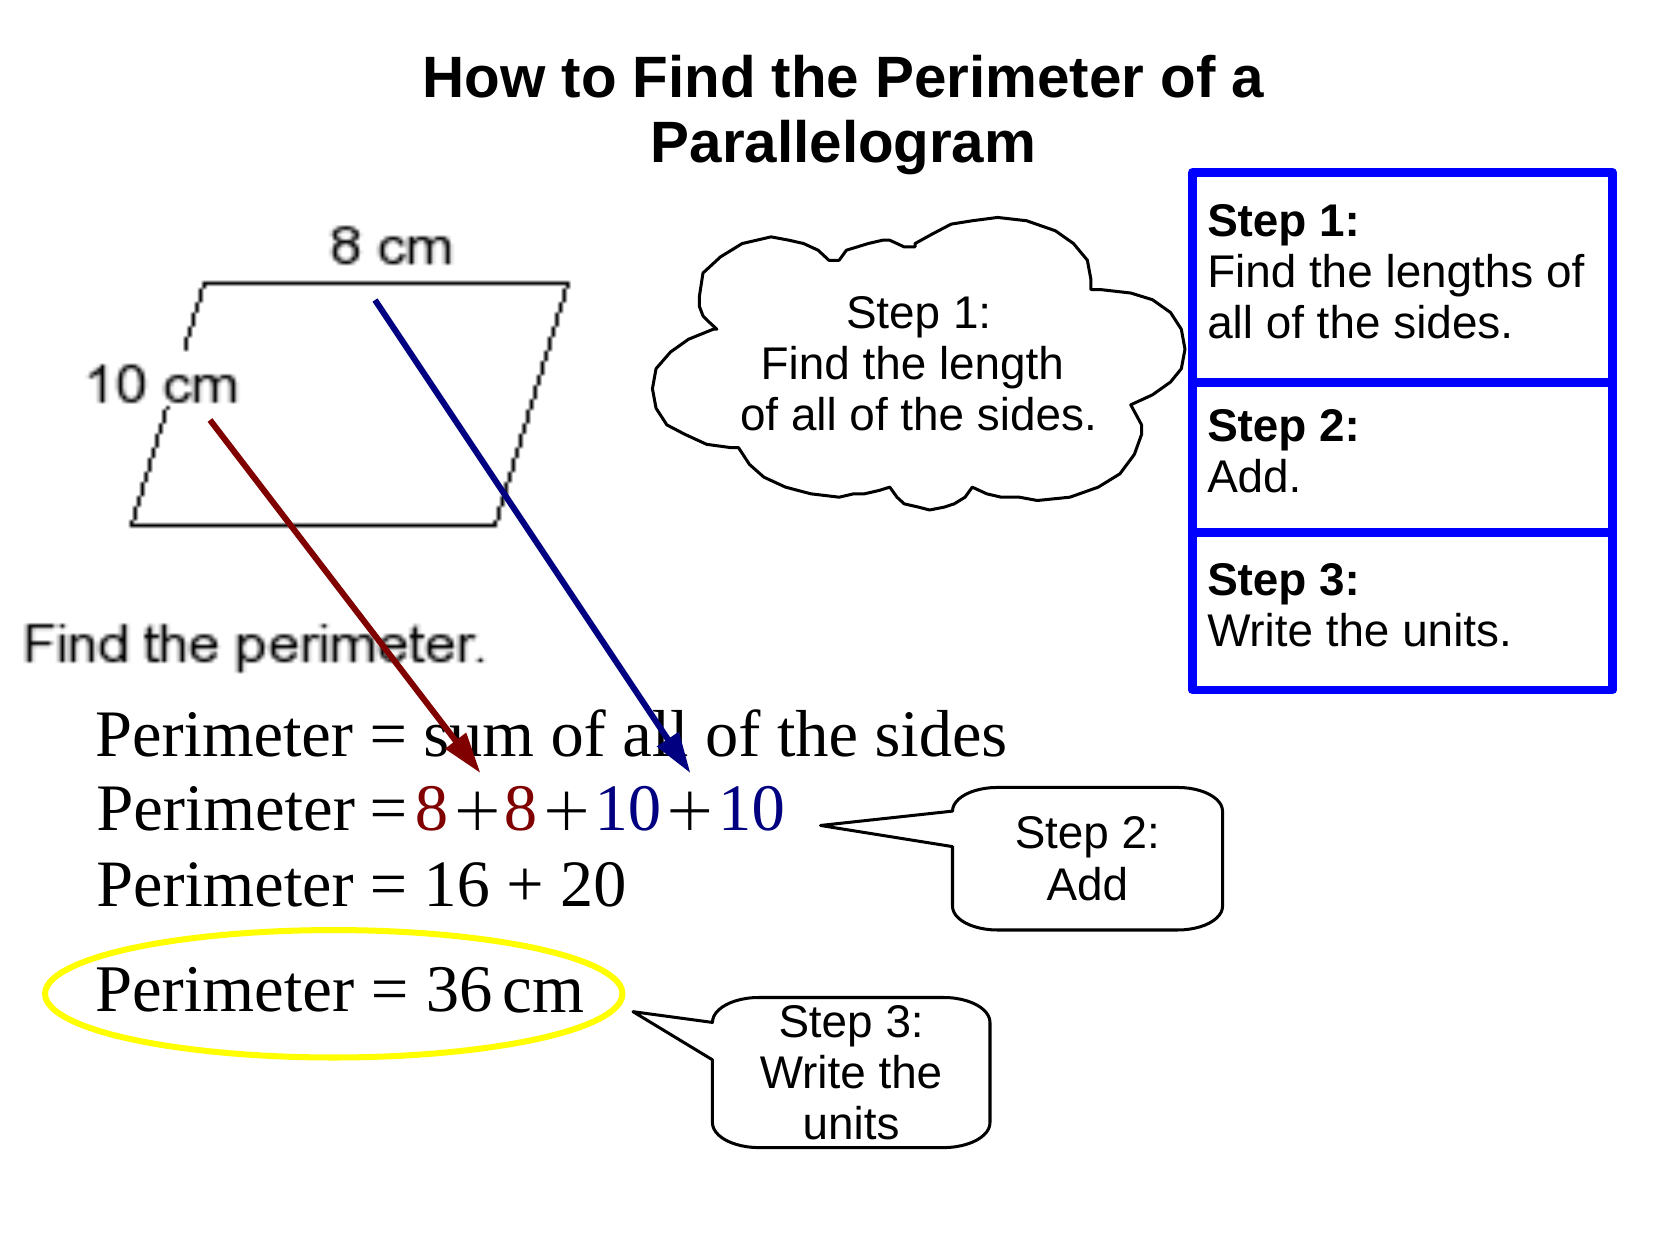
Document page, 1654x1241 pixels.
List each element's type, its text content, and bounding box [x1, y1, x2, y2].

text_box Step 1: Find the length of all of the sides. [652, 217, 1186, 511]
text_box How to Find the Perimeter of a Parallelogram [1197, 177, 1358, 186]
text_box Step 1: Find the lengths of all of the sides. Step 2: Add. Step 3: Write the units. [1197, 187, 1608, 378]
text_box Step 1: Find the lengths of all of the sides. Step 2: Add. Step 3: Write the units. [1197, 387, 1608, 528]
chart [88, 847, 635, 922]
text_box Step 1: Find the lengths of all of the sides. Step 2: Add. Step 3: Write the units. [1192, 187, 1621, 769]
text_box How to Find the Perimeter of a Parallelogram [330, 37, 1358, 186]
chart [560, 950, 590, 960]
text_box Step 2: Add [820, 787, 1223, 931]
chart [518, 950, 590, 1028]
text_box Step 3: Write the units [633, 997, 991, 1148]
text_box Step 1: Find the lengths of all of the sides. Step 2: Add. Step 3: Write the units. [1197, 537, 1608, 686]
chart [87, 697, 1018, 846]
text_box Perimeter = 36 [80, 945, 518, 1051]
picture [22, 179, 931, 698]
